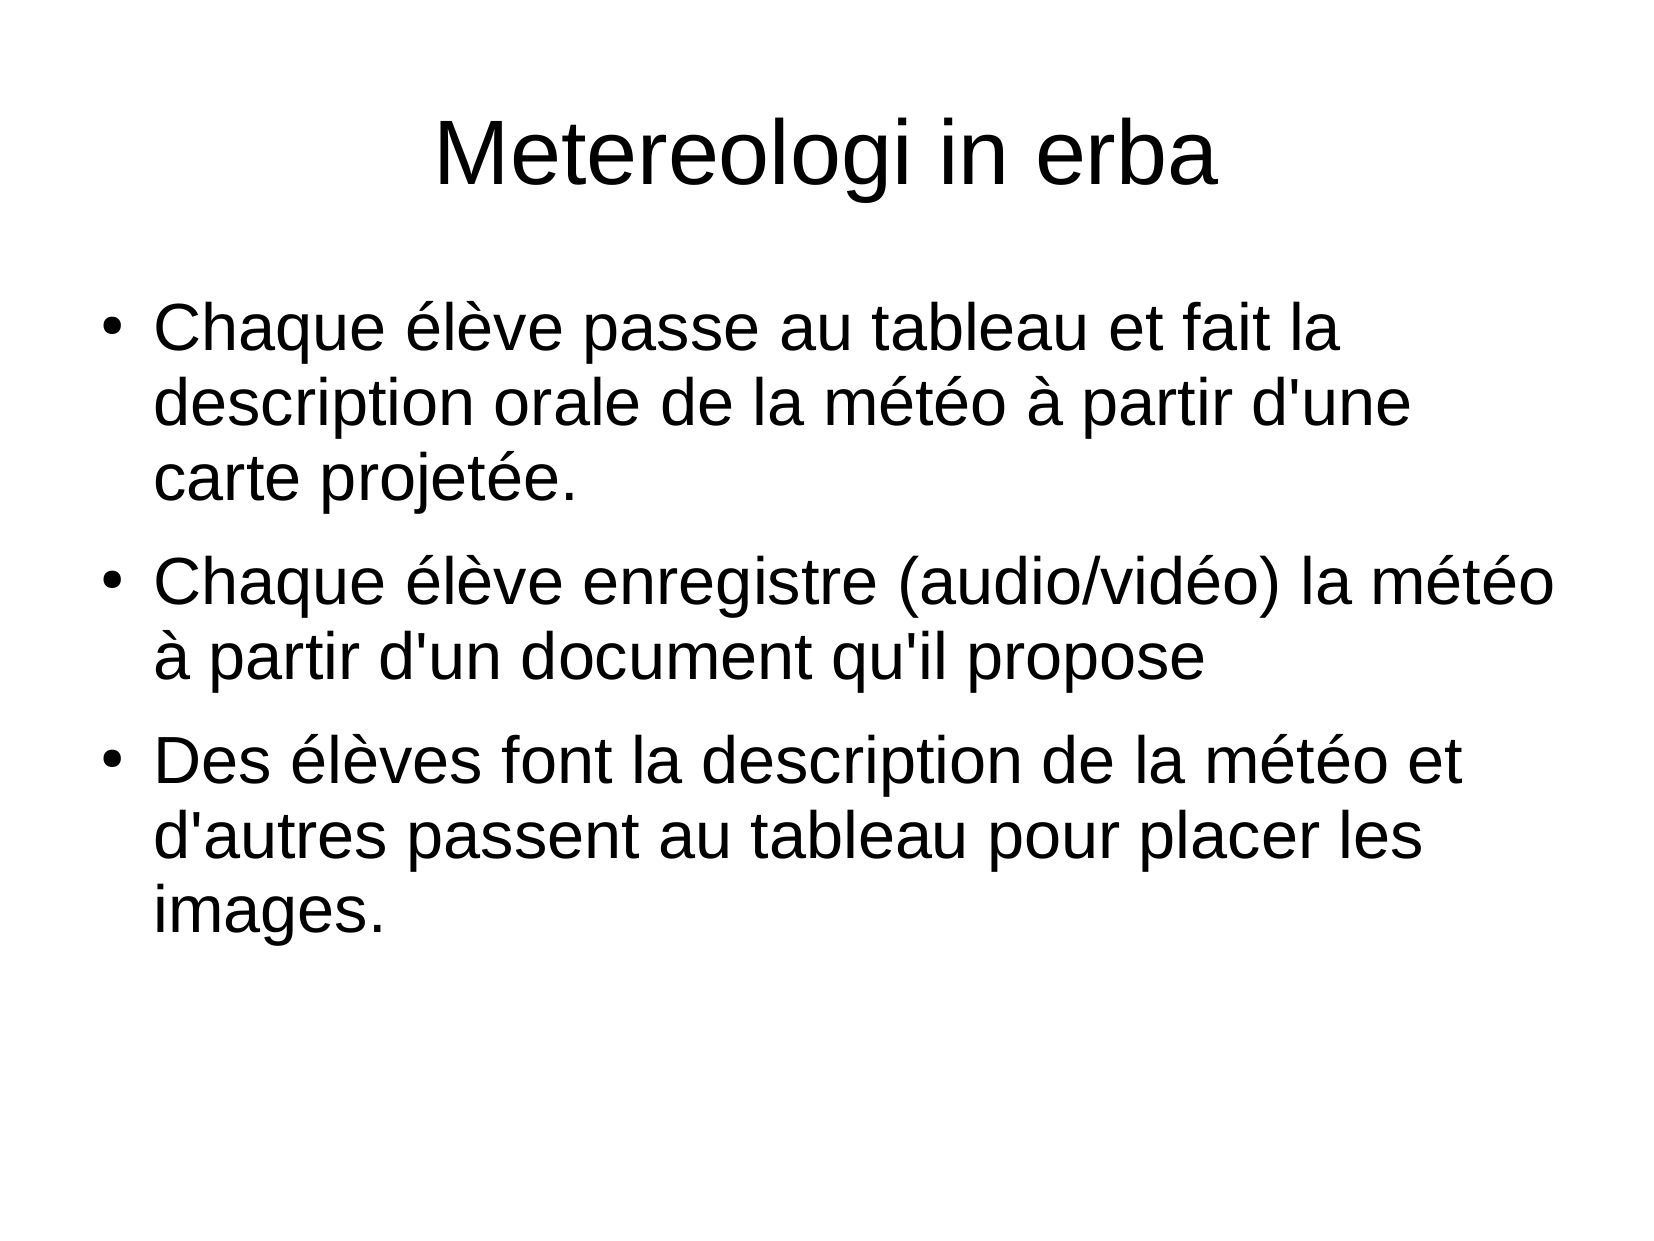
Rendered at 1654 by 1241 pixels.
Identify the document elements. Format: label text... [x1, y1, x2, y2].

title Metereologi in erba [82, 49, 1571, 257]
list Chaque élève passe au tableau et fait la description orale de la météo à partir d'une carte projetée. Chaque élève enregistre (audio/vidéo) la météo à partir d'un document qu'il propose Des élèves font la description de la météo et d'autres passent au tableau pour placer les images. [82, 290, 1571, 1109]
